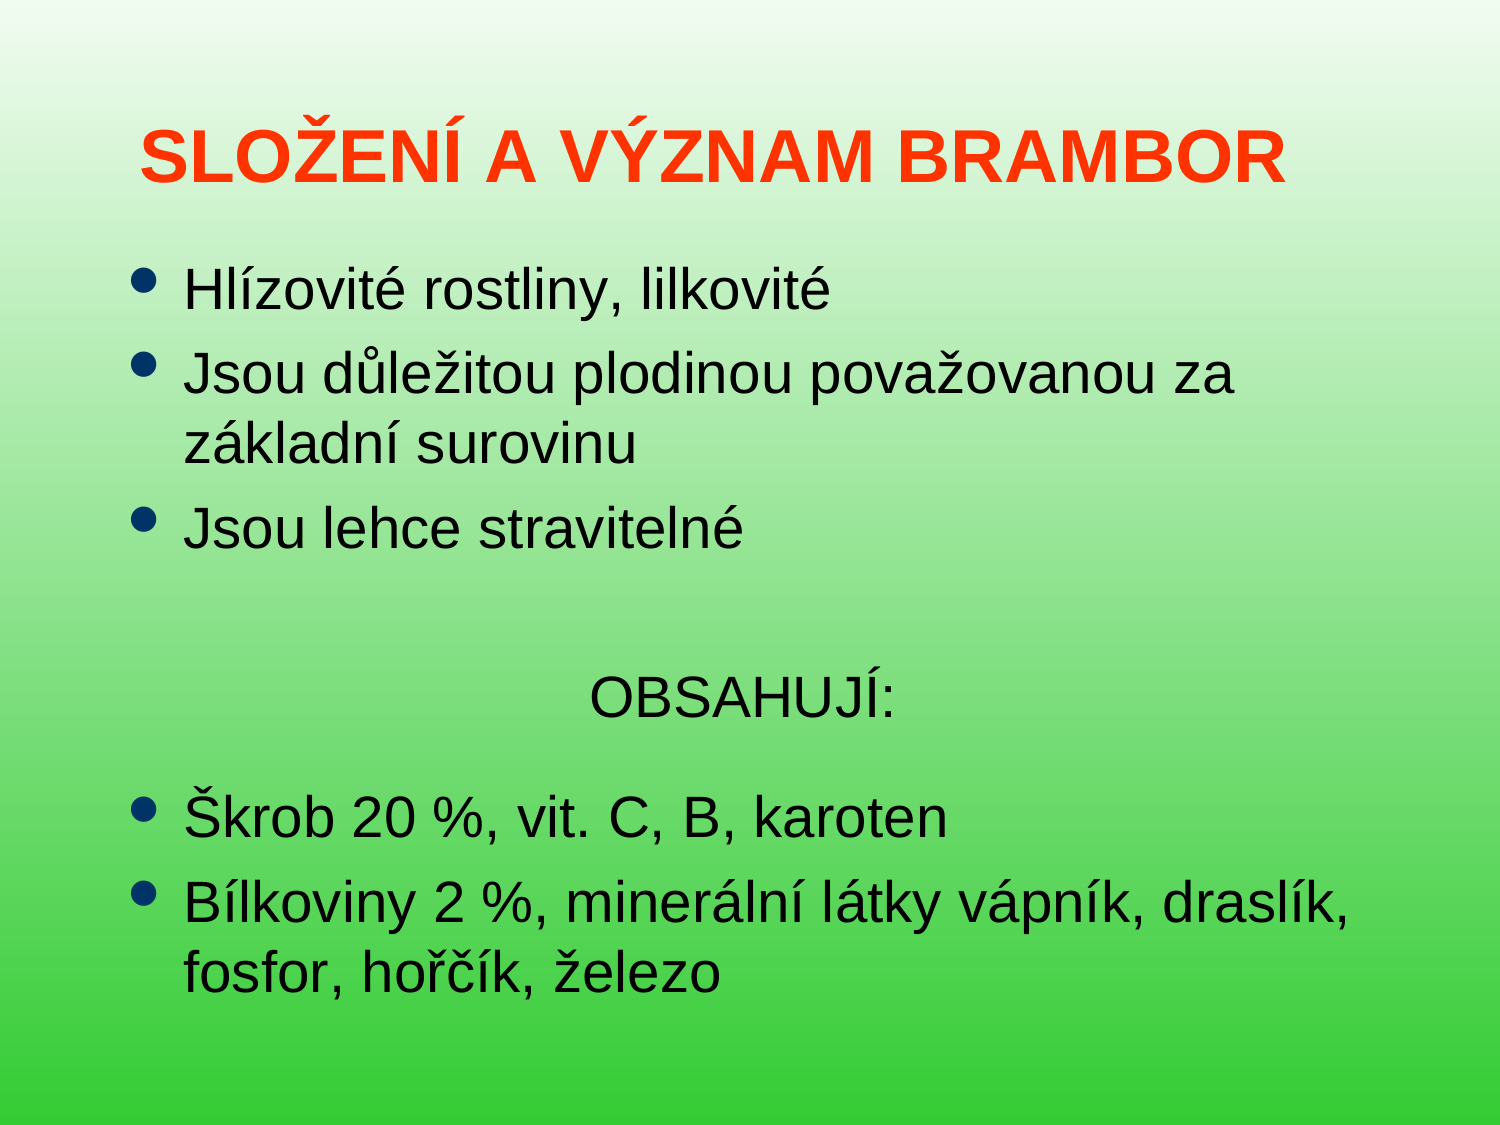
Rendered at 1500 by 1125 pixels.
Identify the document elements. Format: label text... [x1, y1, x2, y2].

list Hlízovité rostliny, lilkovité Jsou důležitou plodinou považovanou za základní surovinu Jsou lehce stravitelné OBSAHUJÍ: Škrob 20 %, vit. C, B, karoten Bílkoviny 2 %, minerální látky vápník, draslík, fosfor, hořčík, železo [112, 243, 1375, 1095]
title SLOŽENÍ A VÝZNAM BRAMBOR [124, 42, 1401, 207]
